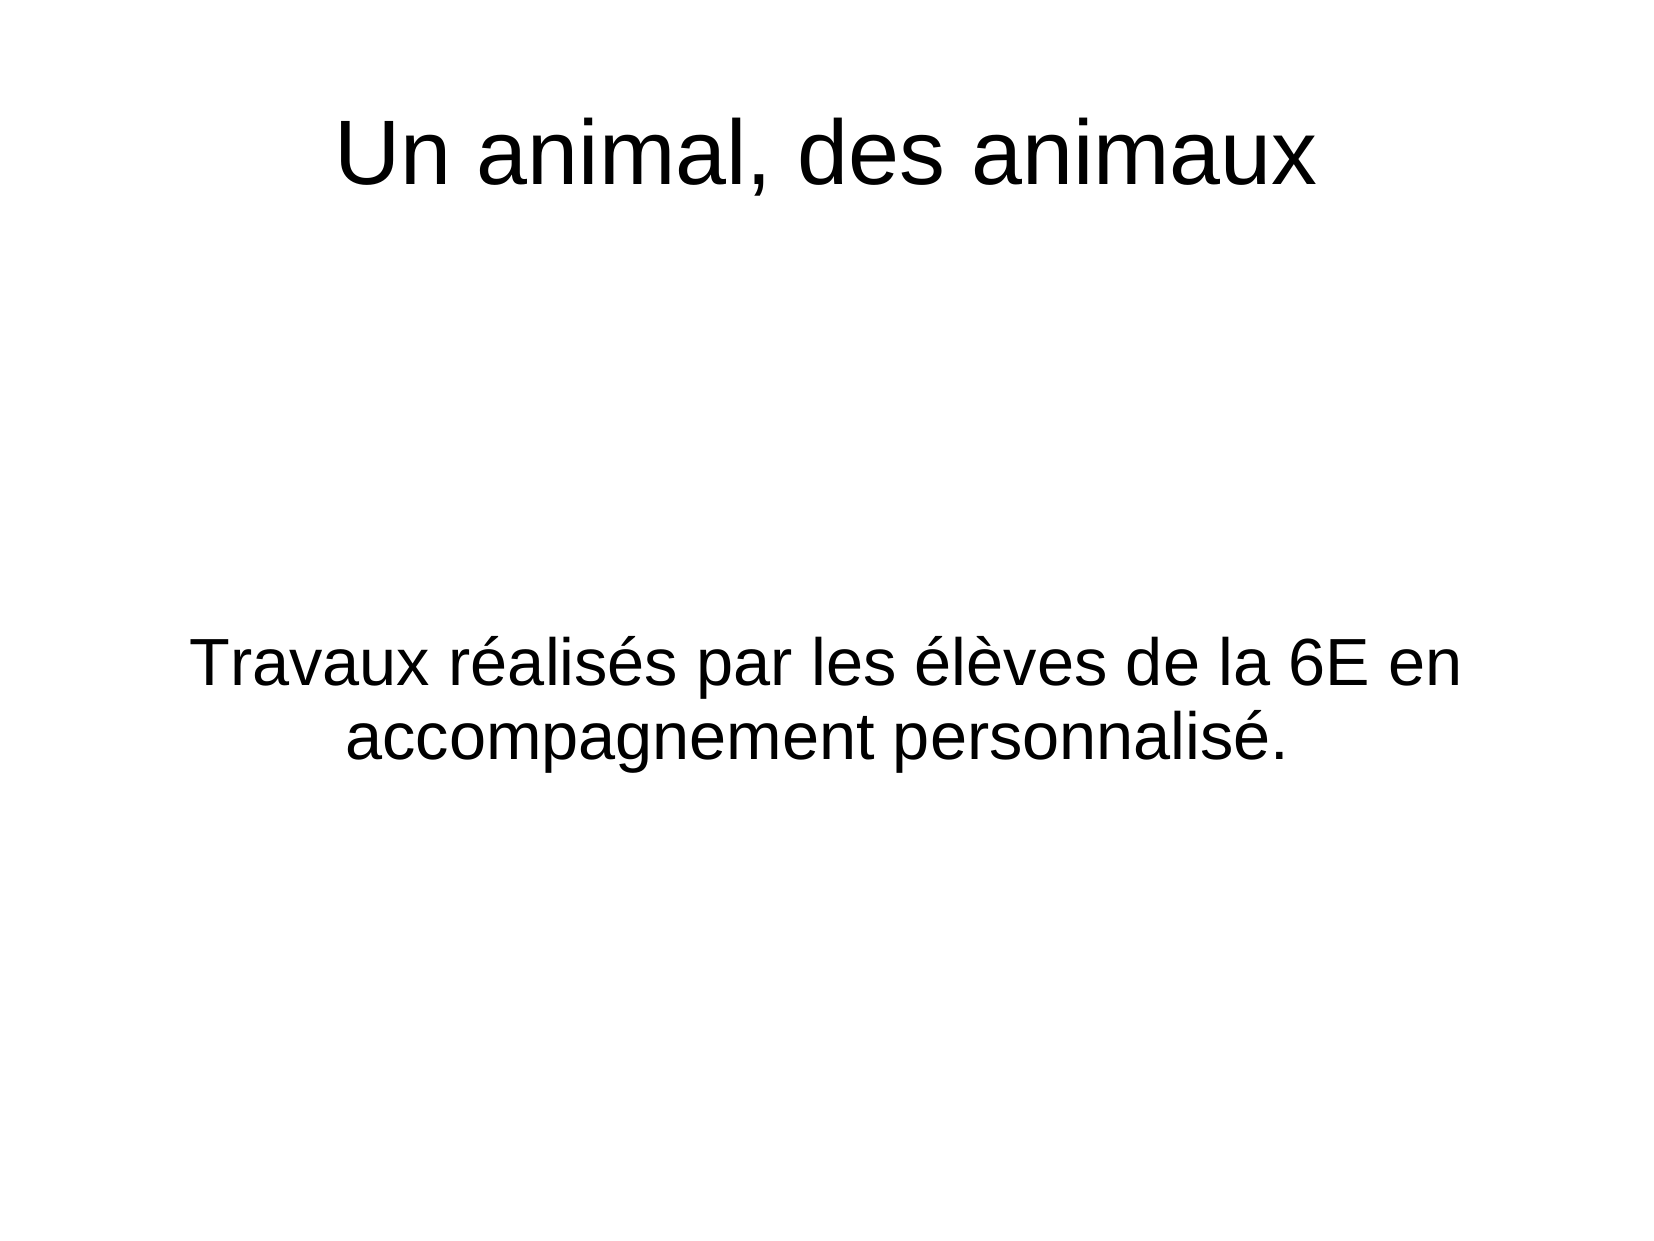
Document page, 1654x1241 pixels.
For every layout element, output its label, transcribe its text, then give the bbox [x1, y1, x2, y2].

subtitle Travaux réalisés par les élèves de la 6E en accompagnement personnalisé. [82, 290, 1571, 1109]
title Un animal, des animaux [82, 49, 1571, 257]
